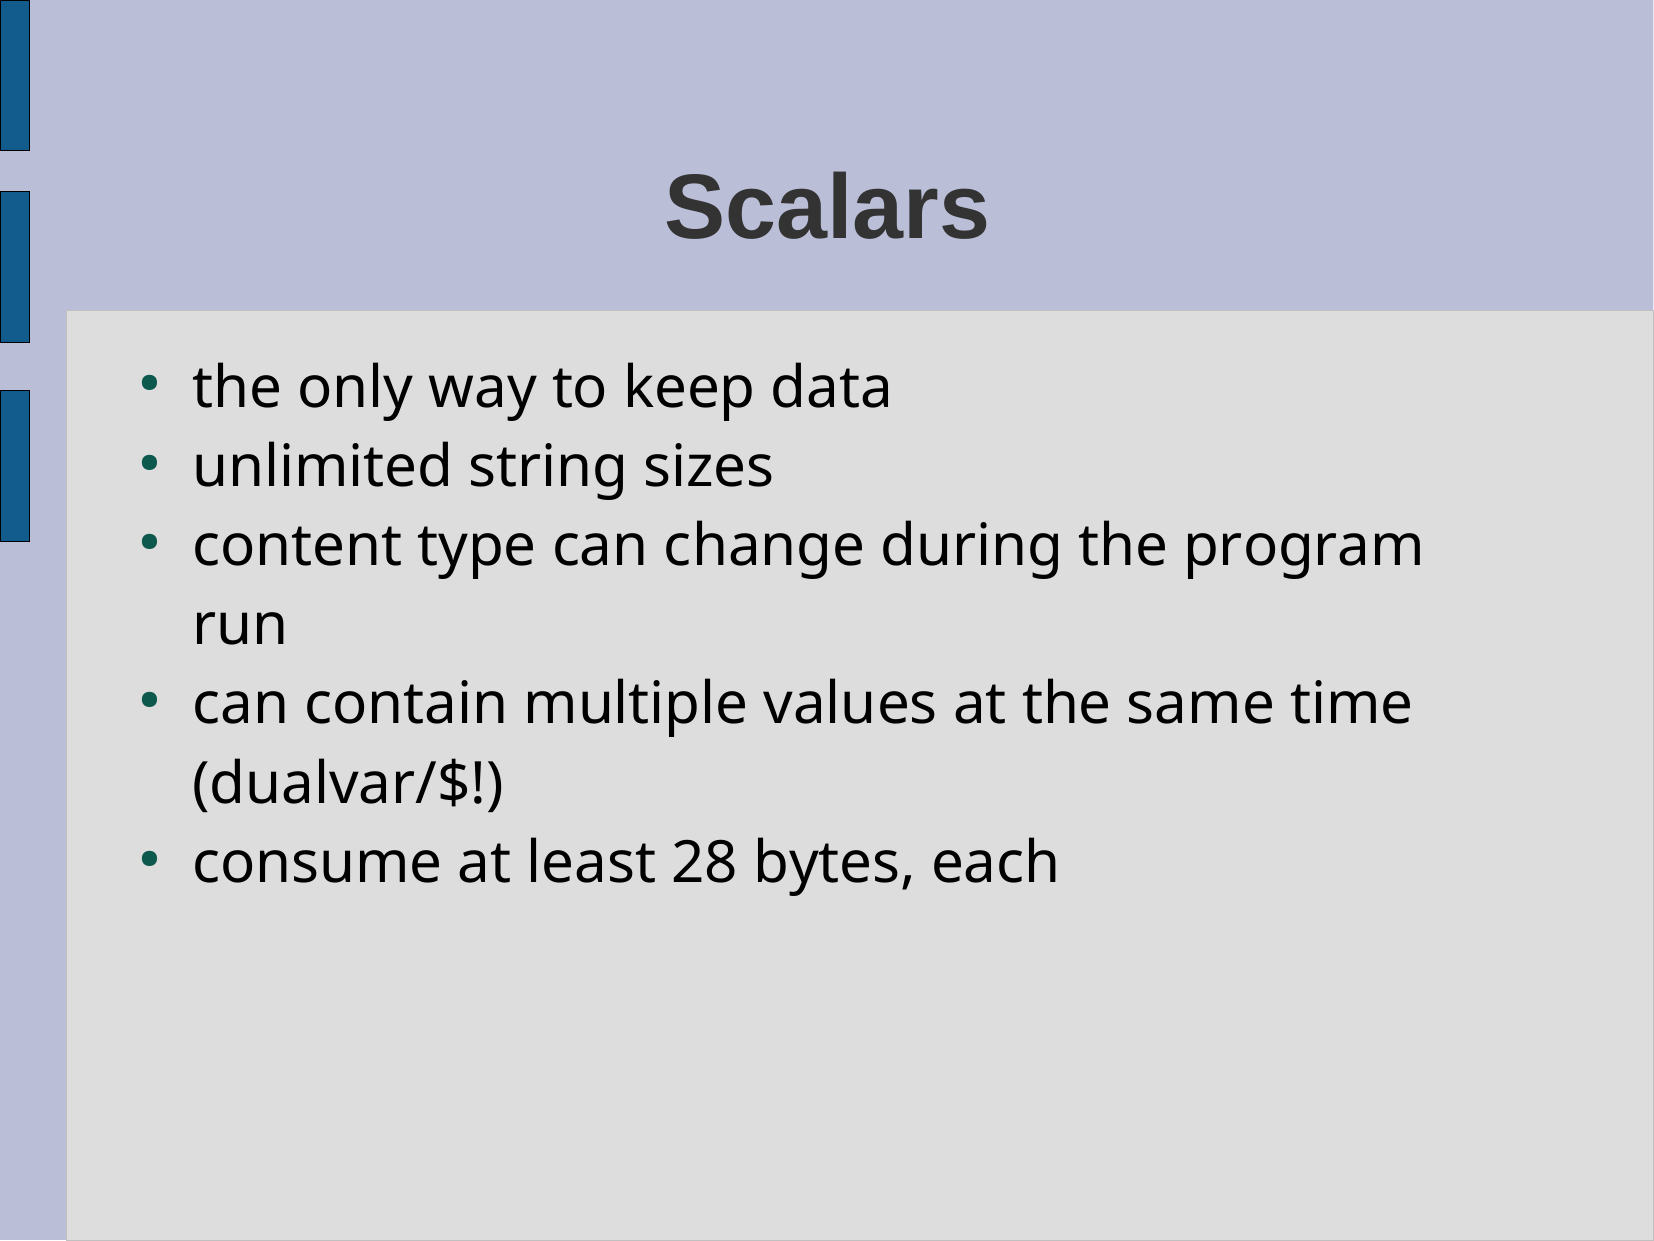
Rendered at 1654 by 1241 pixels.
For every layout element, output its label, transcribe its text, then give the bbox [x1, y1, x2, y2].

list the only way to keep data unlimited string sizes content type can change during the program run can contain multiple values at the same time (dualvar/$!) consume at least 28 bytes, each [121, 344, 1534, 1170]
title Scalars [121, 102, 1534, 311]
